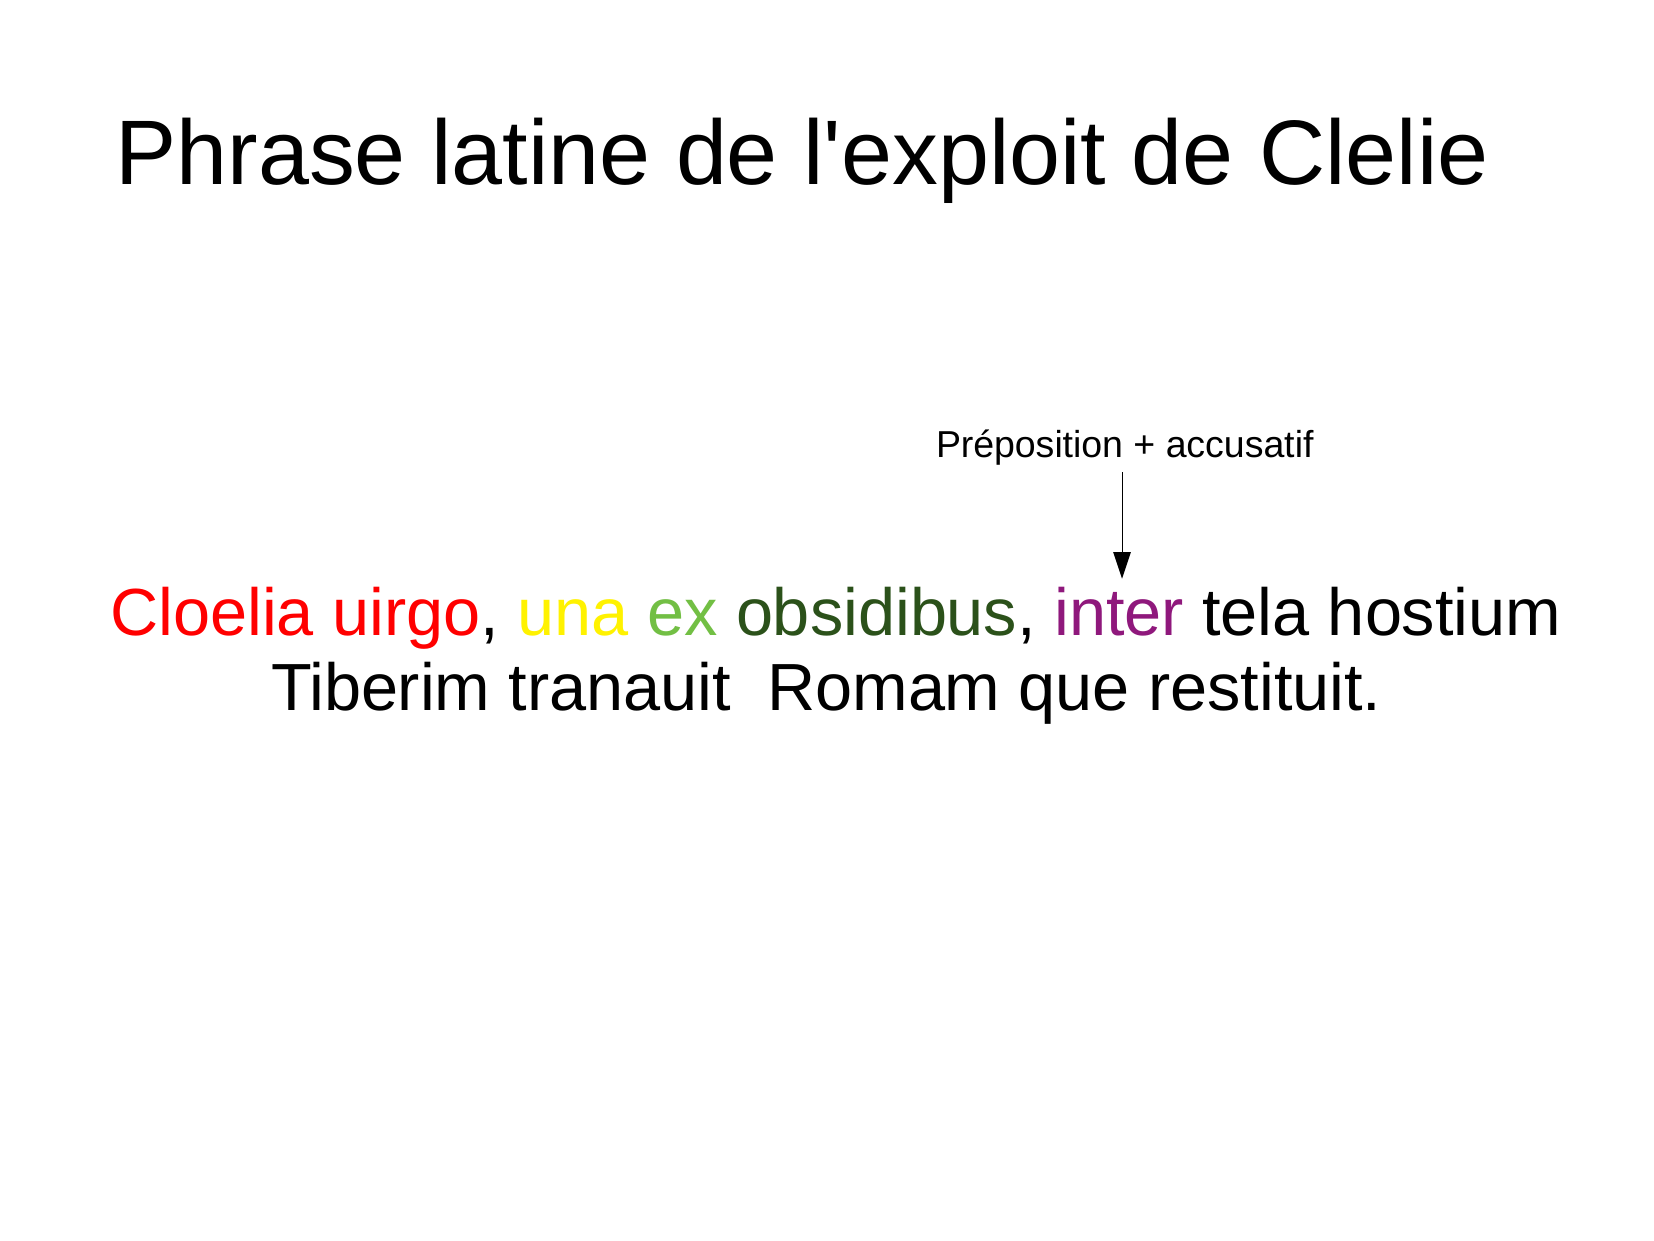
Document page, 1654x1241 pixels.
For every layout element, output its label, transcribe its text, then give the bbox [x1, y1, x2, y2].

text_box Préposition + accusatif [921, 415, 1329, 473]
title Phrase latine de l'exploit de Clelie [59, 49, 1548, 257]
subtitle Cloelia uirgo, una ex obsidibus, inter tela hostium Tiberim tranauit Romam que restituit. [82, 290, 1571, 1010]
